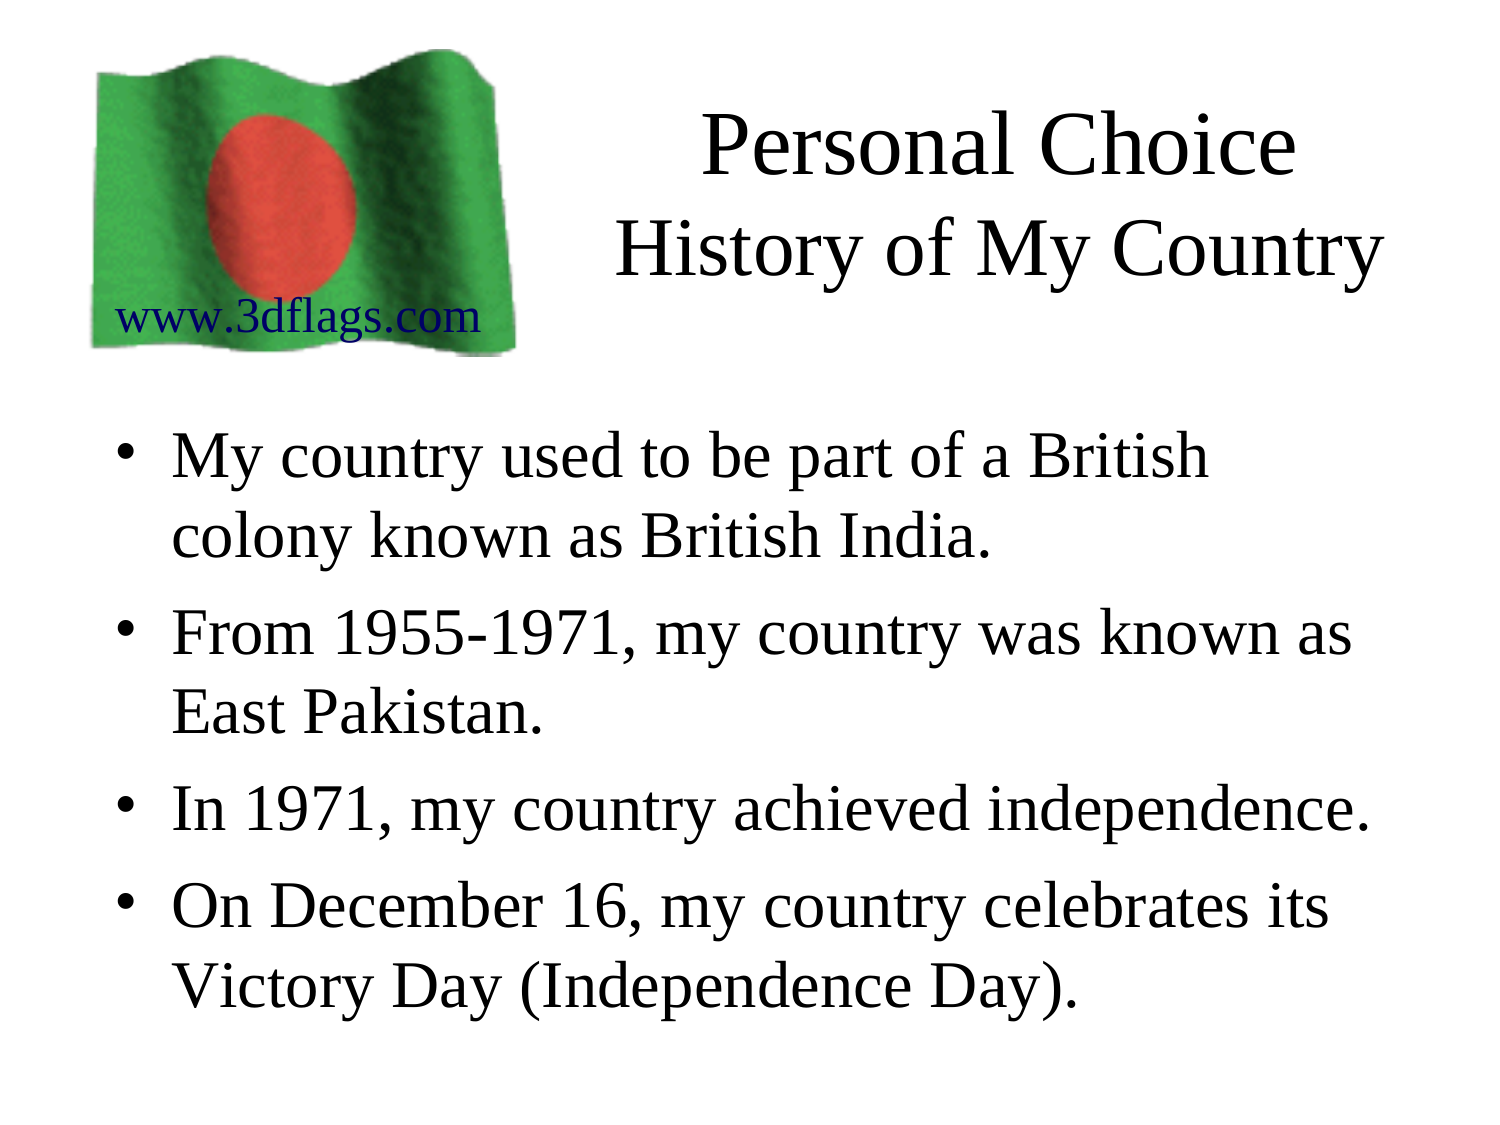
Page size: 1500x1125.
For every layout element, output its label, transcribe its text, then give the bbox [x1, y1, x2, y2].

picture [87, 49, 538, 358]
text_box www.3dflags.com [99, 274, 651, 351]
list My country used to be part of a British colony known as British India. From 1955-1971, my country was known as East Pakistan. In 1971, my country achieved independence. On December 16, my country celebrates its Victory Day (Independence Day). [99, 403, 1401, 1125]
title Personal Choice History of My Country [538, 50, 1475, 326]
